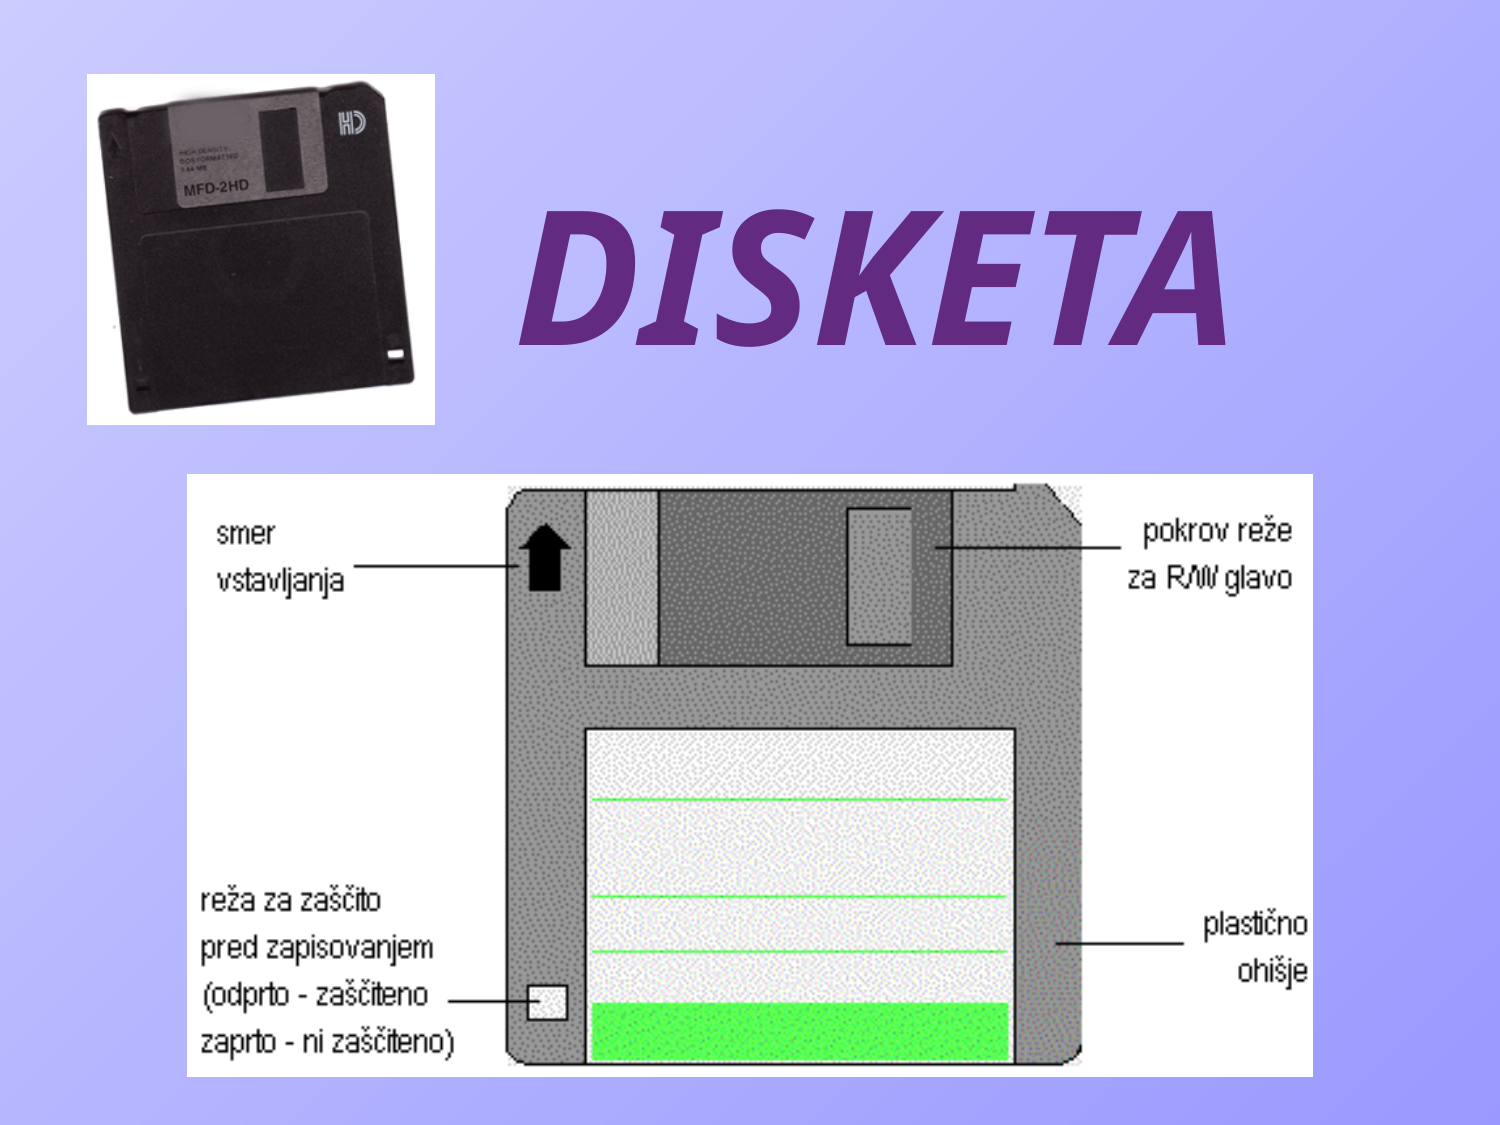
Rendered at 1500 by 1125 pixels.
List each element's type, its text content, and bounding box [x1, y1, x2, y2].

picture [187, 474, 1313, 1077]
text_box DISKETA [500, 149, 1425, 391]
picture [87, 74, 435, 425]
